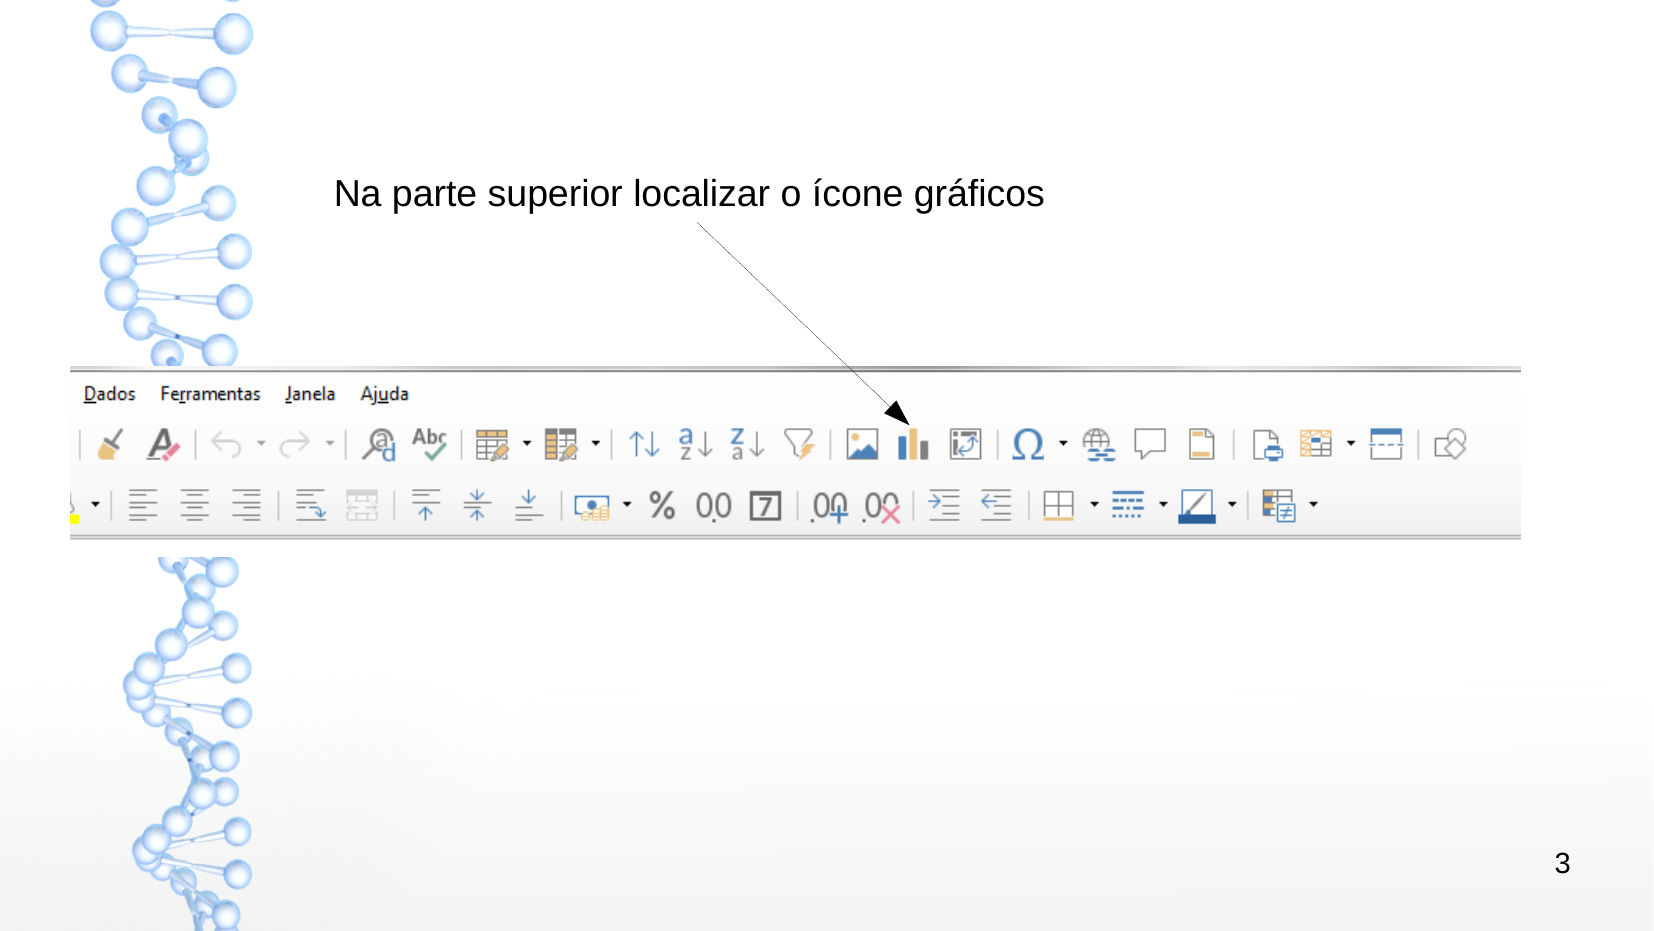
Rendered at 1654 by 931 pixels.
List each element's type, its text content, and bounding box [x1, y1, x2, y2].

picture [0, 0, 1654, 931]
text_box Na parte superior localizar o ícone gráficos [318, 165, 1477, 223]
